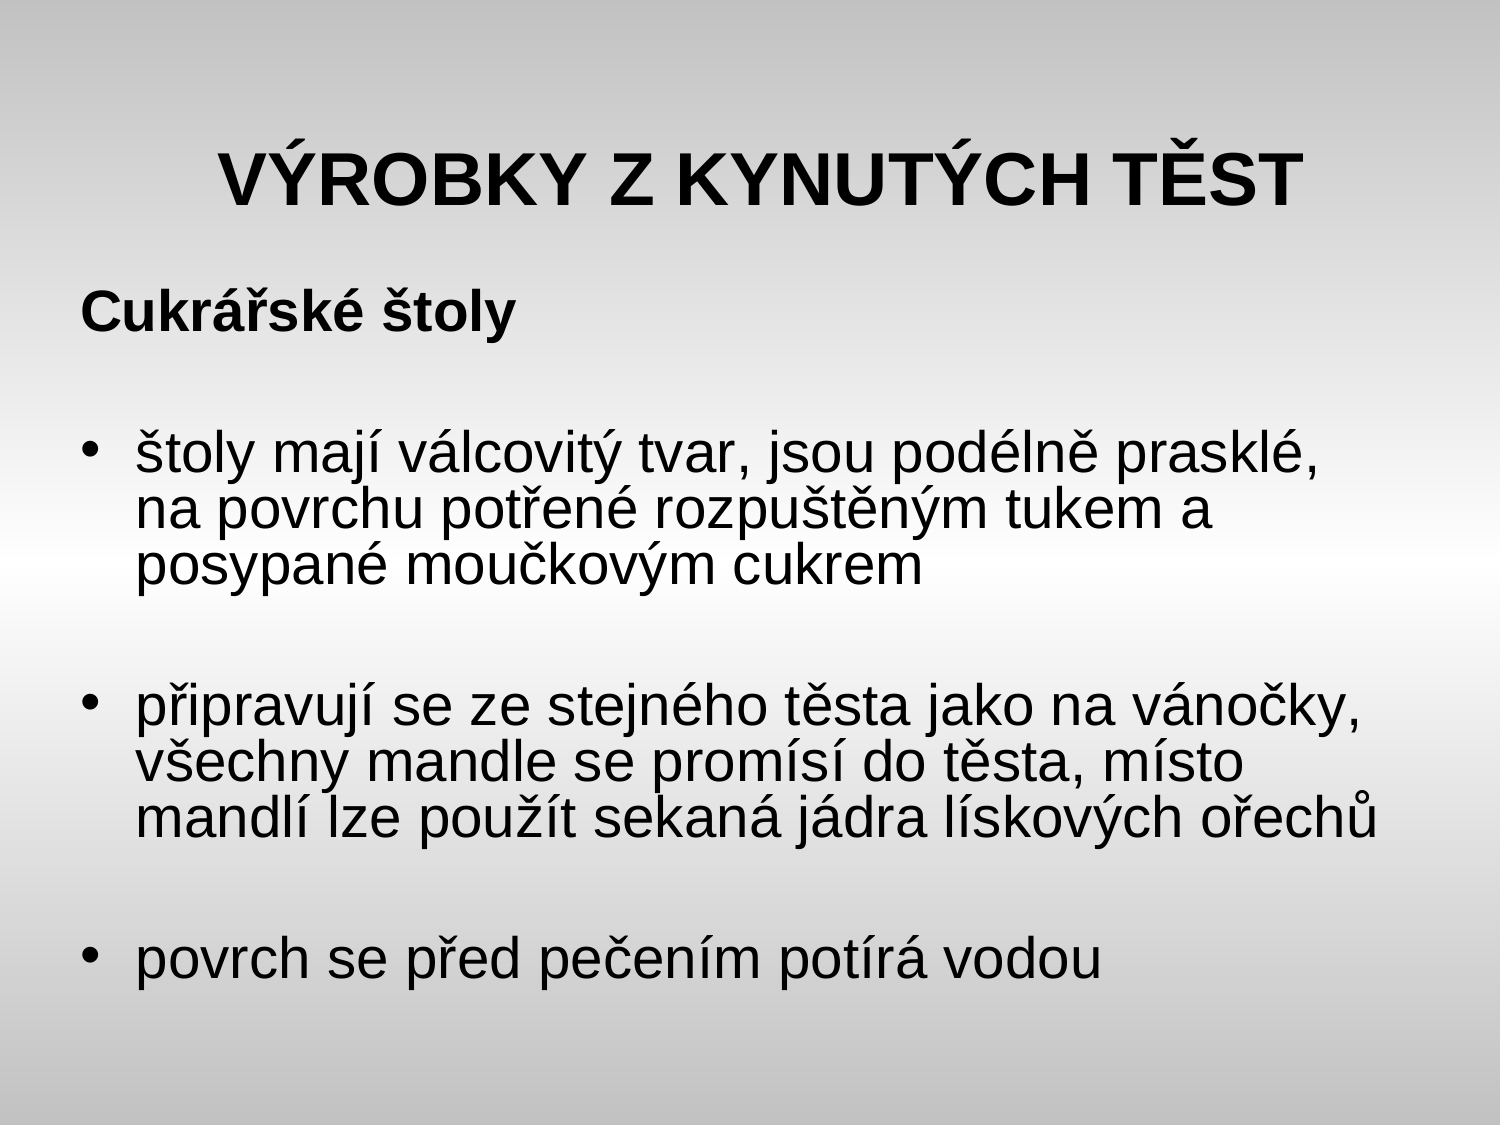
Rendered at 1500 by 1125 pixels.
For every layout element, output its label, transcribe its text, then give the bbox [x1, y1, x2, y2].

list Cukrářské štoly štoly mají válcovitý tvar, jsou podélně prasklé, na povrchu potřené rozpuštěným tukem a posypané moučkovým cukrem připravují se ze stejného těsta jako na vánočky, všechny mandle se promísí do těsta, místo mandlí lze použít sekaná jádra lískových ořechů povrch se před pečením potírá vodou [64, 278, 1415, 998]
text_box VÝROBKY Z KYNUTÝCH TĚST [88, 101, 1414, 250]
